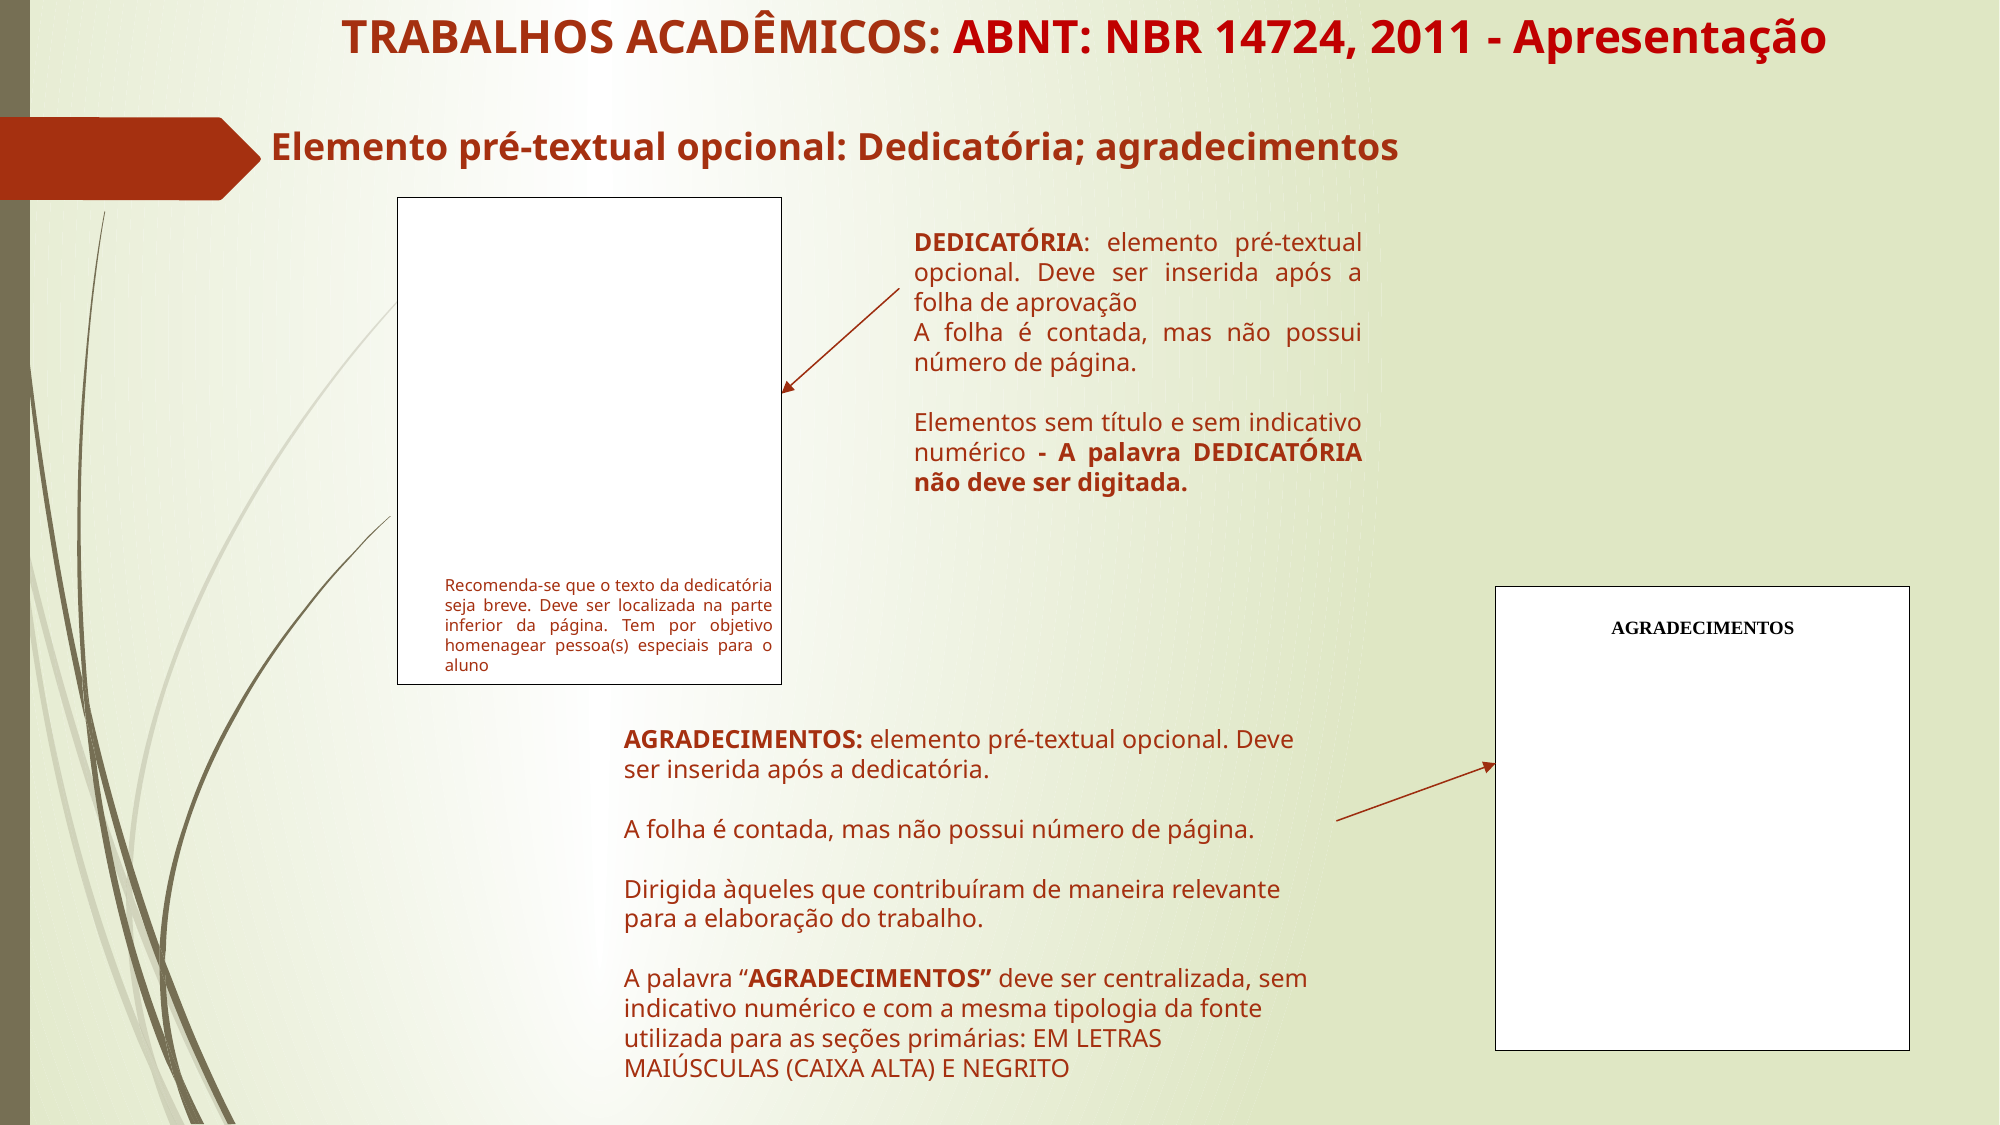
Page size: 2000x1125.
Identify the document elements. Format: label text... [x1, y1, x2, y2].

text_box TRABALHOS ACADÊMICOS: ABNT: NBR 14724, 2011 - Apresentação [326, 0, 1999, 91]
text_box [397, 197, 782, 685]
text_box Recomenda-se que o texto da dedicatória seja breve. Deve ser localizada na parte inferior da página. Tem por objetivo homenagear pessoa(s) especiais para o aluno [430, 567, 789, 683]
text_box AGRADECIMENTOS [1495, 586, 1910, 1051]
text_box AGRADECIMENTOS: elemento pré-textual opcional. Deve ser inserida após a dedicatória. A folha é contada, mas não possui número de página. Dirigida àqueles que contribuíram de maneira relevante para a elaboração do trabalho. A palavra “AGRADECIMENTOS” deve ser centralizada, sem indicativo numérico e com a mesma tipologia da fonte utilizada para as seções primárias: EM LETRAS MAIÚSCULAS (CAIXA ALTA) E NEGRITO [609, 715, 1332, 1091]
text_box DEDICATÓRIA: elemento pré-textual opcional. Deve ser inserida após a folha de aprovação A folha é contada, mas não possui número de página. Elementos sem título e sem indicativo numérico - A palavra DEDICATÓRIA não deve ser digitada. [898, 219, 1378, 504]
text_box Elemento pré-textual opcional: Dedicatória; agradecimentos [255, 115, 1416, 176]
